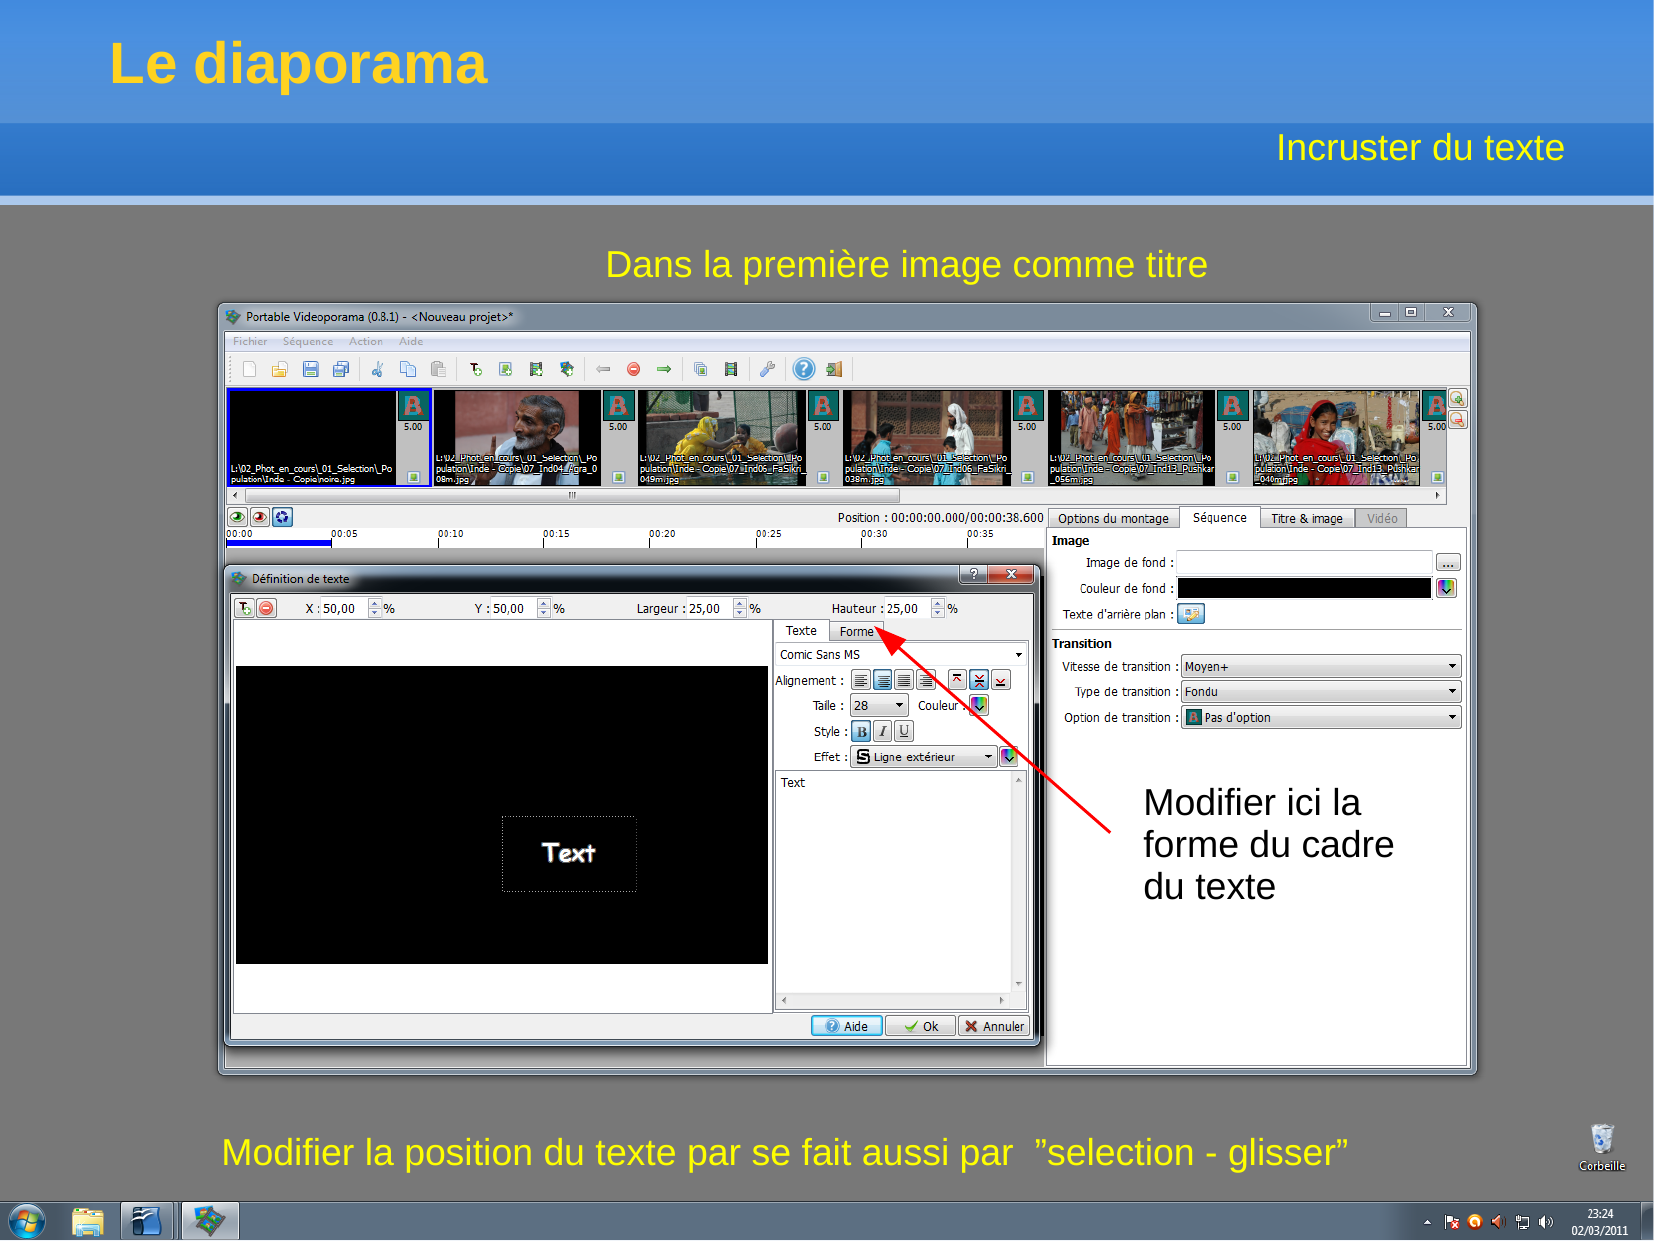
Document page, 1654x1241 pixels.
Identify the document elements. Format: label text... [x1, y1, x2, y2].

text_box Modifier ici la forme du cadre du texte [1086, 774, 1471, 916]
text_box Modifier la position du texte par se fait aussi par ”selection - glisser” [206, 1124, 1364, 1182]
text_box Incruster du texte [1240, 77, 1654, 176]
text_box Dans la première image comme titre [590, 236, 1224, 294]
text_box Le diaporama [5, 17, 609, 107]
picture [0, 0, 1654, 1240]
